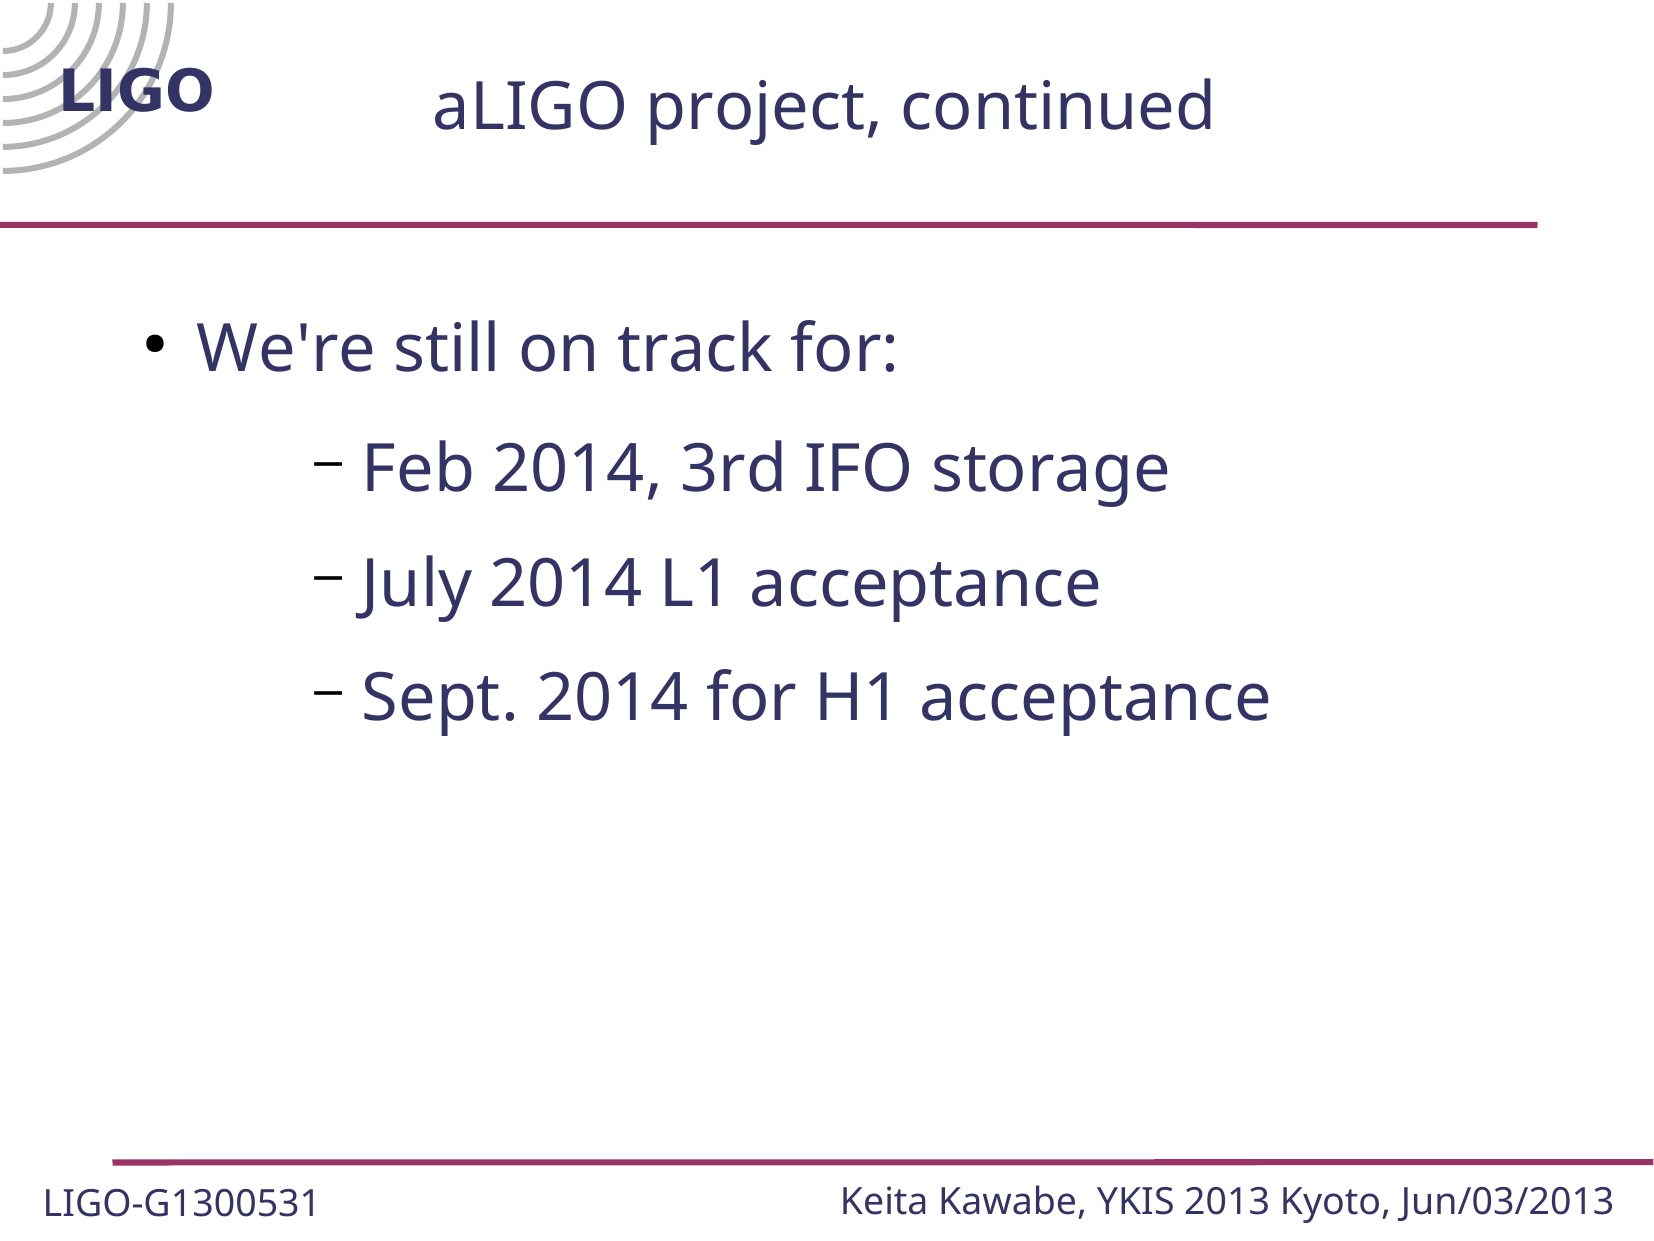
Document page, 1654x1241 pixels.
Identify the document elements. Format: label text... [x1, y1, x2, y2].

list We're still on track for: Feb 2014, 3rd IFO storage July 2014 L1 acceptance Sept. 2014 for H1 acceptance [125, 300, 1538, 1020]
title aLIGO project, continued [187, 0, 1463, 208]
